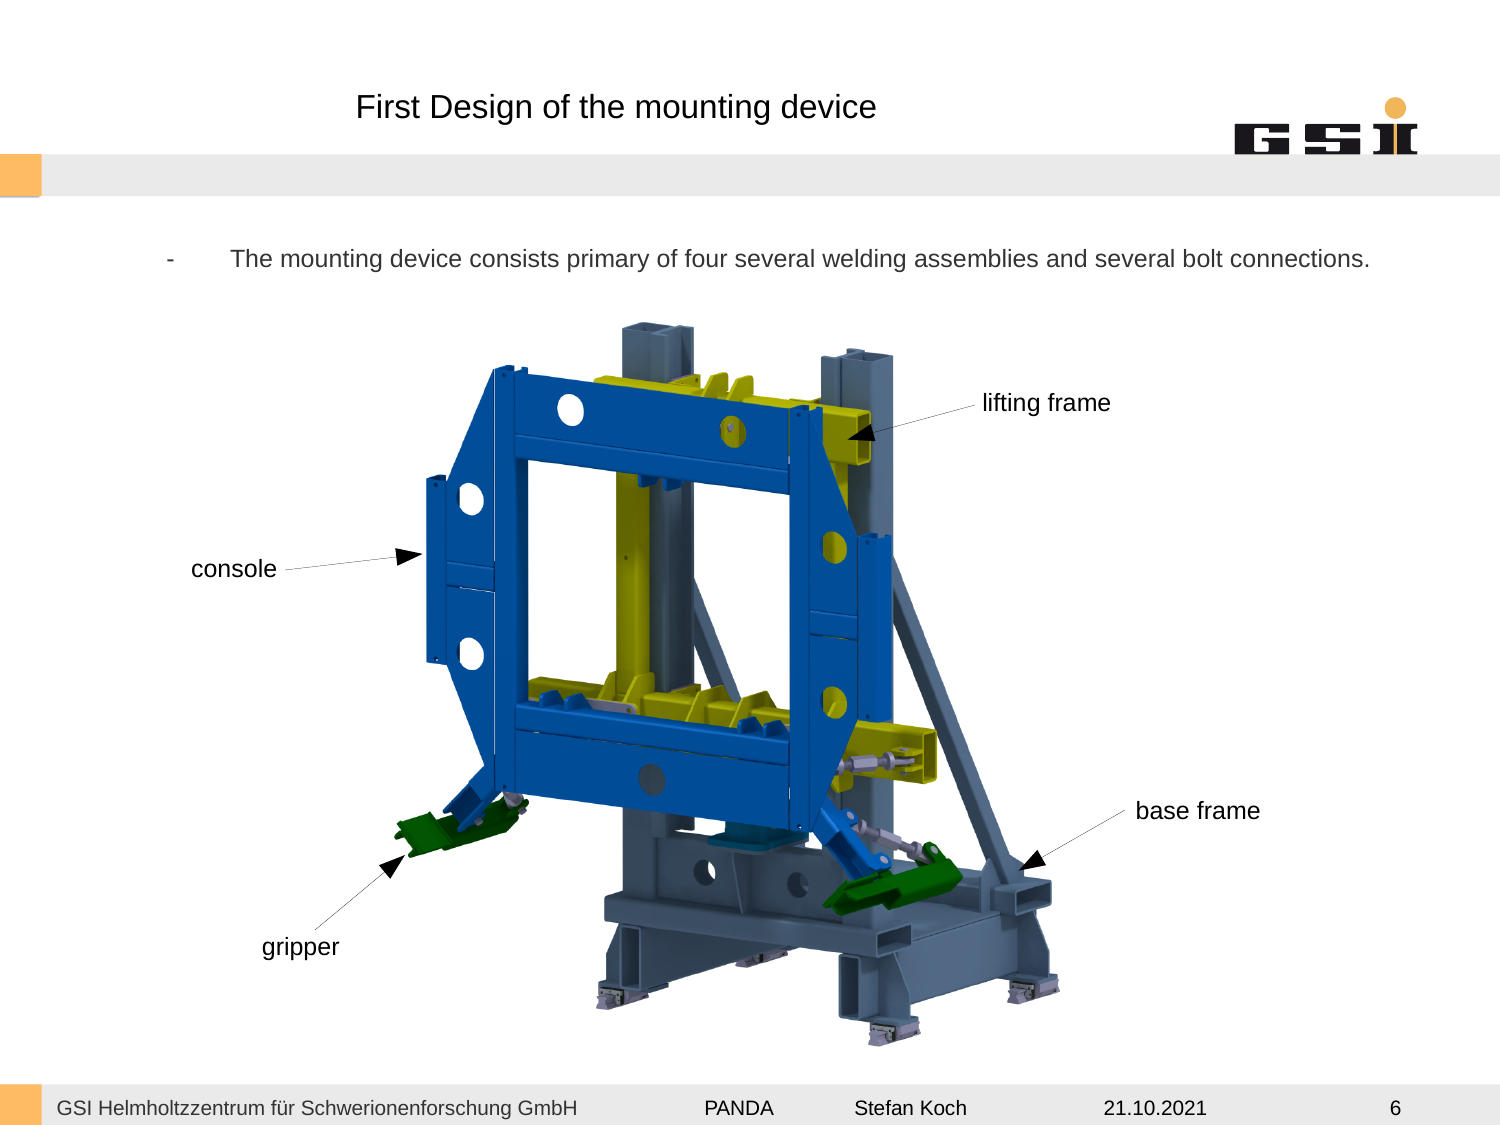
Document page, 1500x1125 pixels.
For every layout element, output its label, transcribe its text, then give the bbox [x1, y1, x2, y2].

text_box First Design of the mounting device [195, 80, 1186, 162]
text_box gripper [247, 925, 368, 968]
text_box console [176, 547, 293, 590]
picture [375, 321, 1066, 1051]
text_box base frame [1120, 789, 1306, 860]
text_box - The mounting device consists primary of four several welding assemblies and several bolt connections. [69, 218, 1417, 1023]
picture [1233, 95, 1419, 154]
text_box lifting frame [967, 381, 1171, 453]
